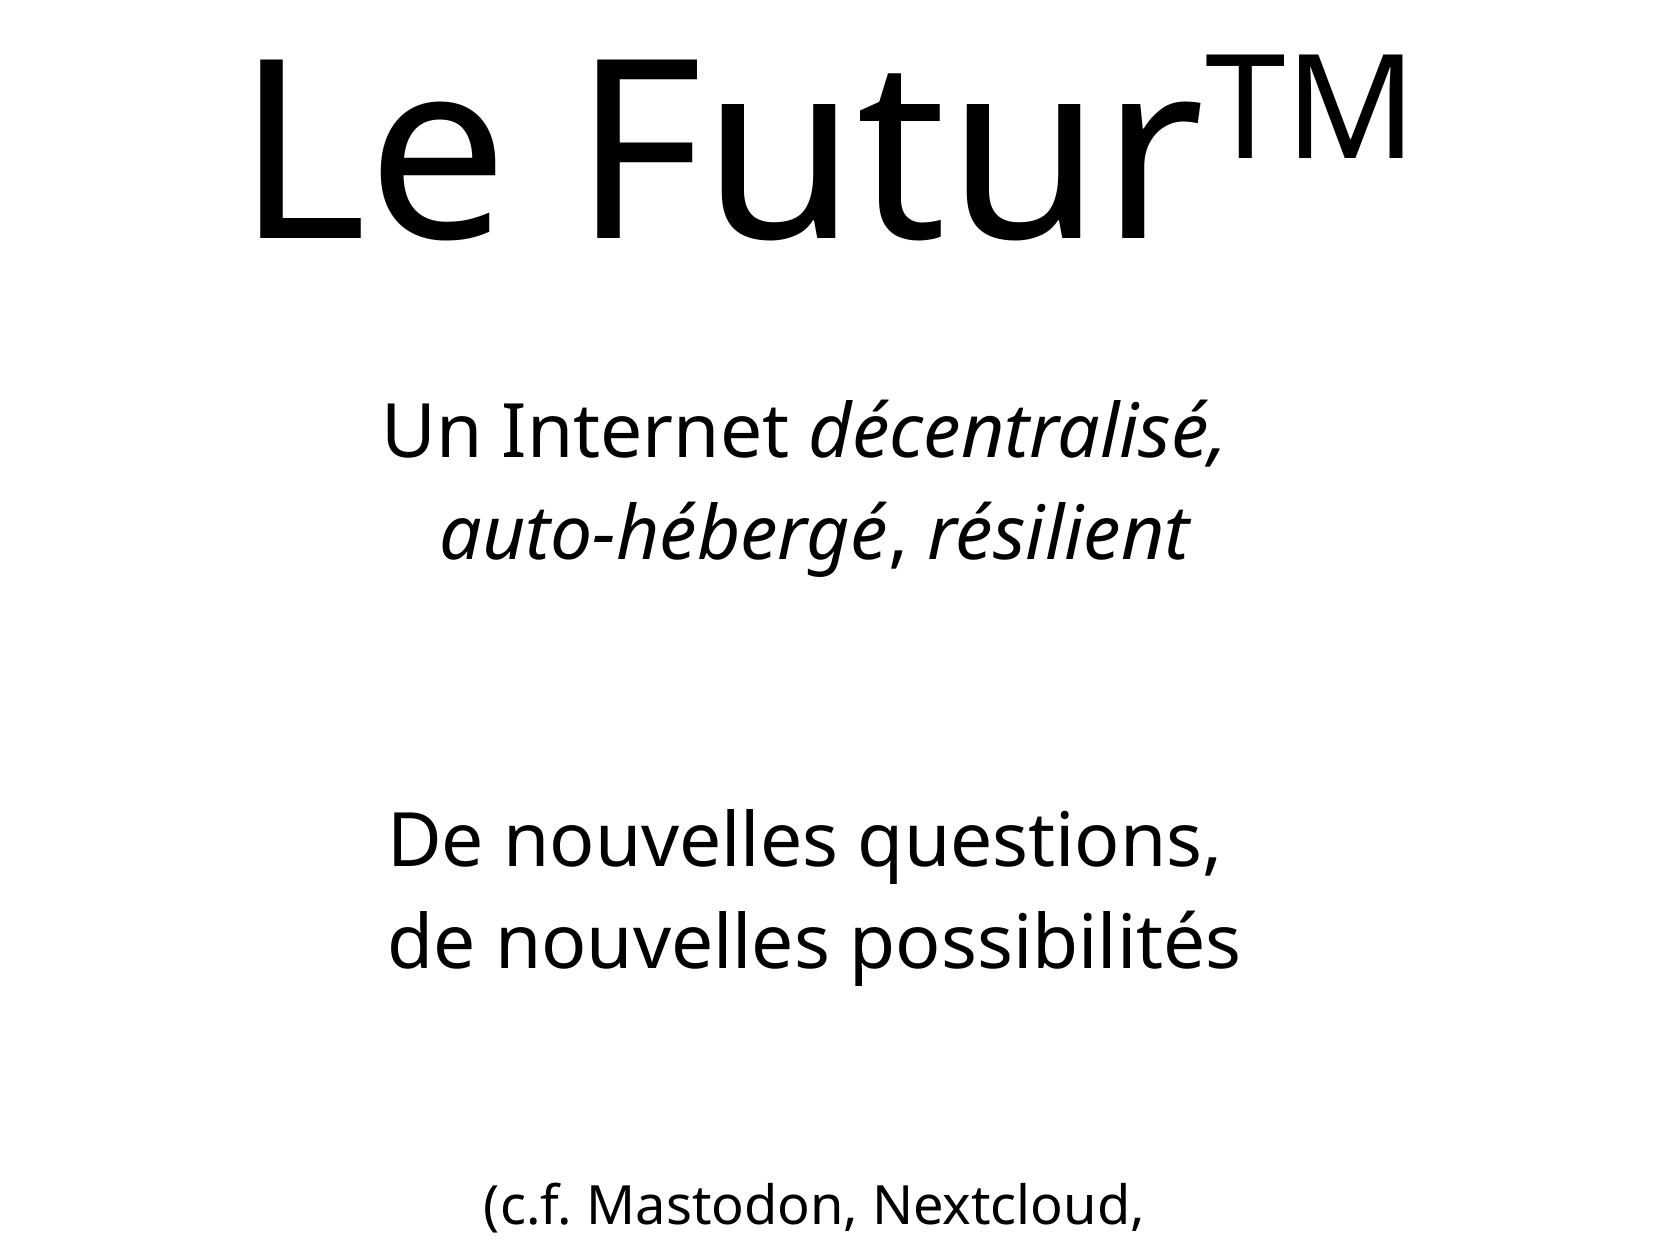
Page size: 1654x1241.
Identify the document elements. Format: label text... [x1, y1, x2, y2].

title Le FuturTM [82, 34, 1571, 248]
text_box Un Internet décentralisé, auto-hébergé, résilient De nouvelles questions, de nouvelles possibilités (c.f. Mastodon, Nextcloud, fédération, modération, gouvernance...) [366, 369, 1287, 1130]
